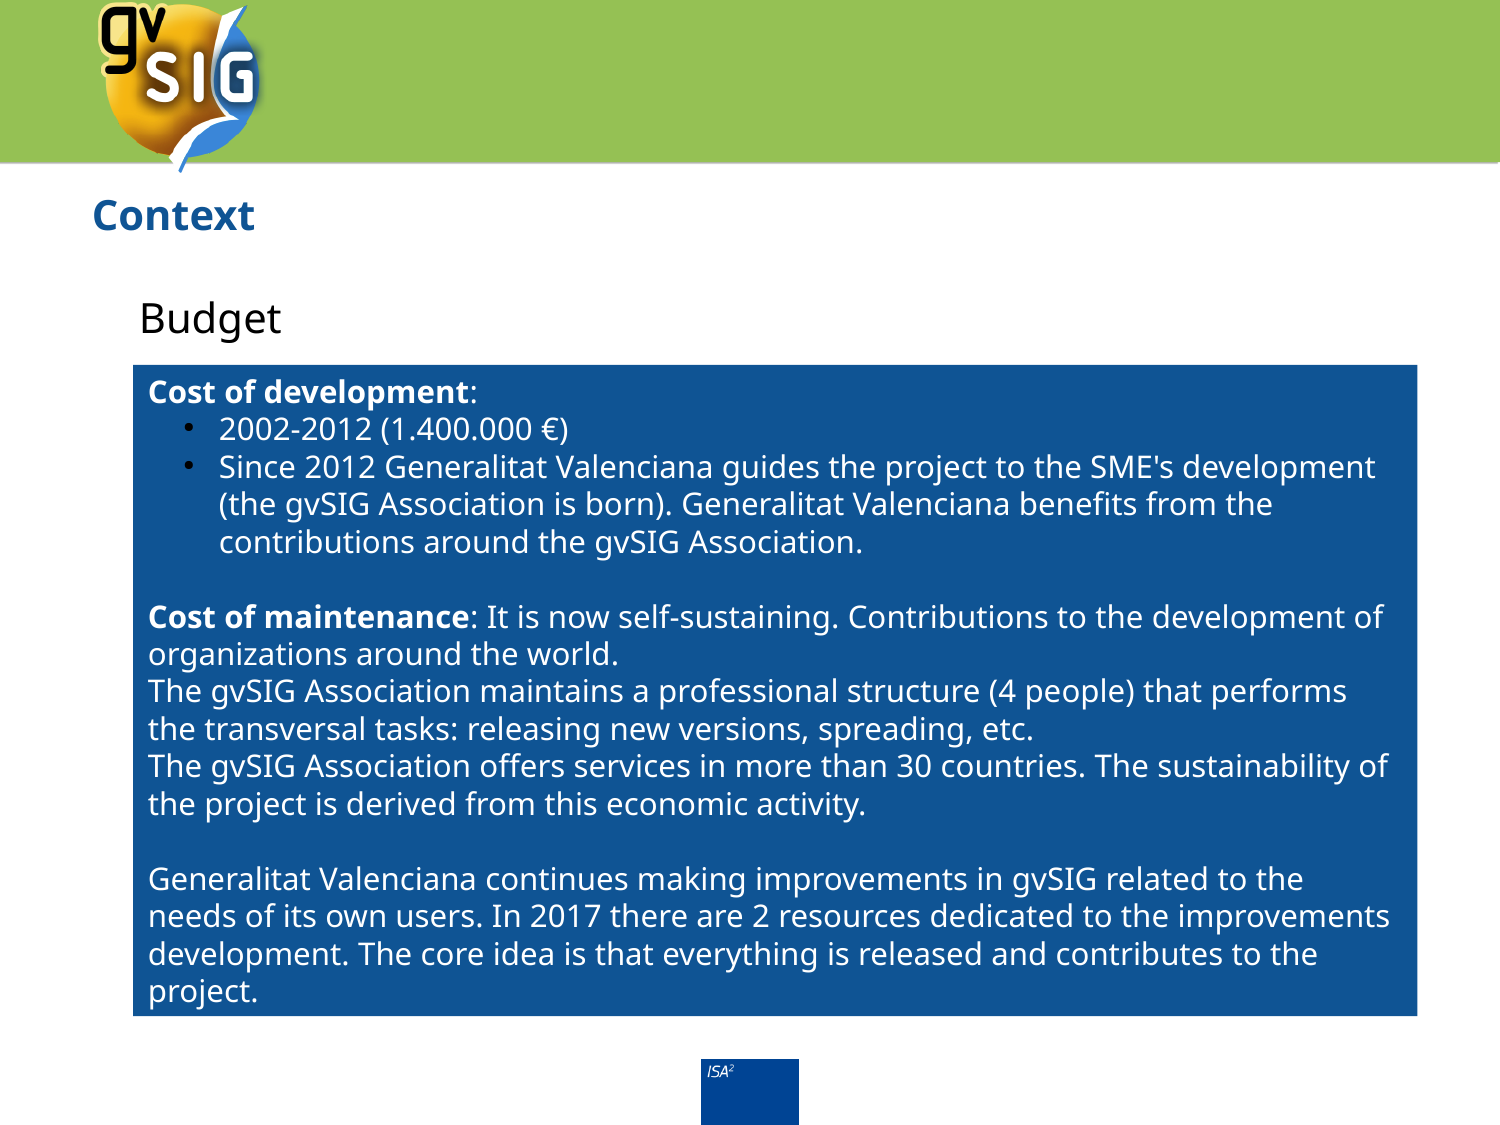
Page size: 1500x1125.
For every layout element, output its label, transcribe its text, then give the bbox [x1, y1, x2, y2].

title Context [76, 137, 1427, 291]
picture [701, 1059, 799, 1125]
picture [64, 2, 301, 173]
text_box Budget [123, 284, 399, 350]
text_box Cost of development: 2002-2012 (1.400.000 €) Since 2012 Generalitat Valenciana guides the project to the SME's development (the gvSIG Association is born). Generalitat Valenciana benefits from the contributions around the gvSIG Association. Cost of maintenance: It is now self-sustaining. Contributions to the development of organizations around the world. The gvSIG Association maintains a professional structure (4 people) that performs the transversal tasks: releasing new versions, spreading, etc. The gvSIG Association offers services in more than 30 countries. The sustainability of the project is derived from this economic activity. Generalitat Valenciana continues making improvements in gvSIG related to the needs of its own users. In 2017 there are 2 resources dedicated to the improvements development. The core idea is that everything is released and contributes to the project. [133, 364, 1418, 1017]
